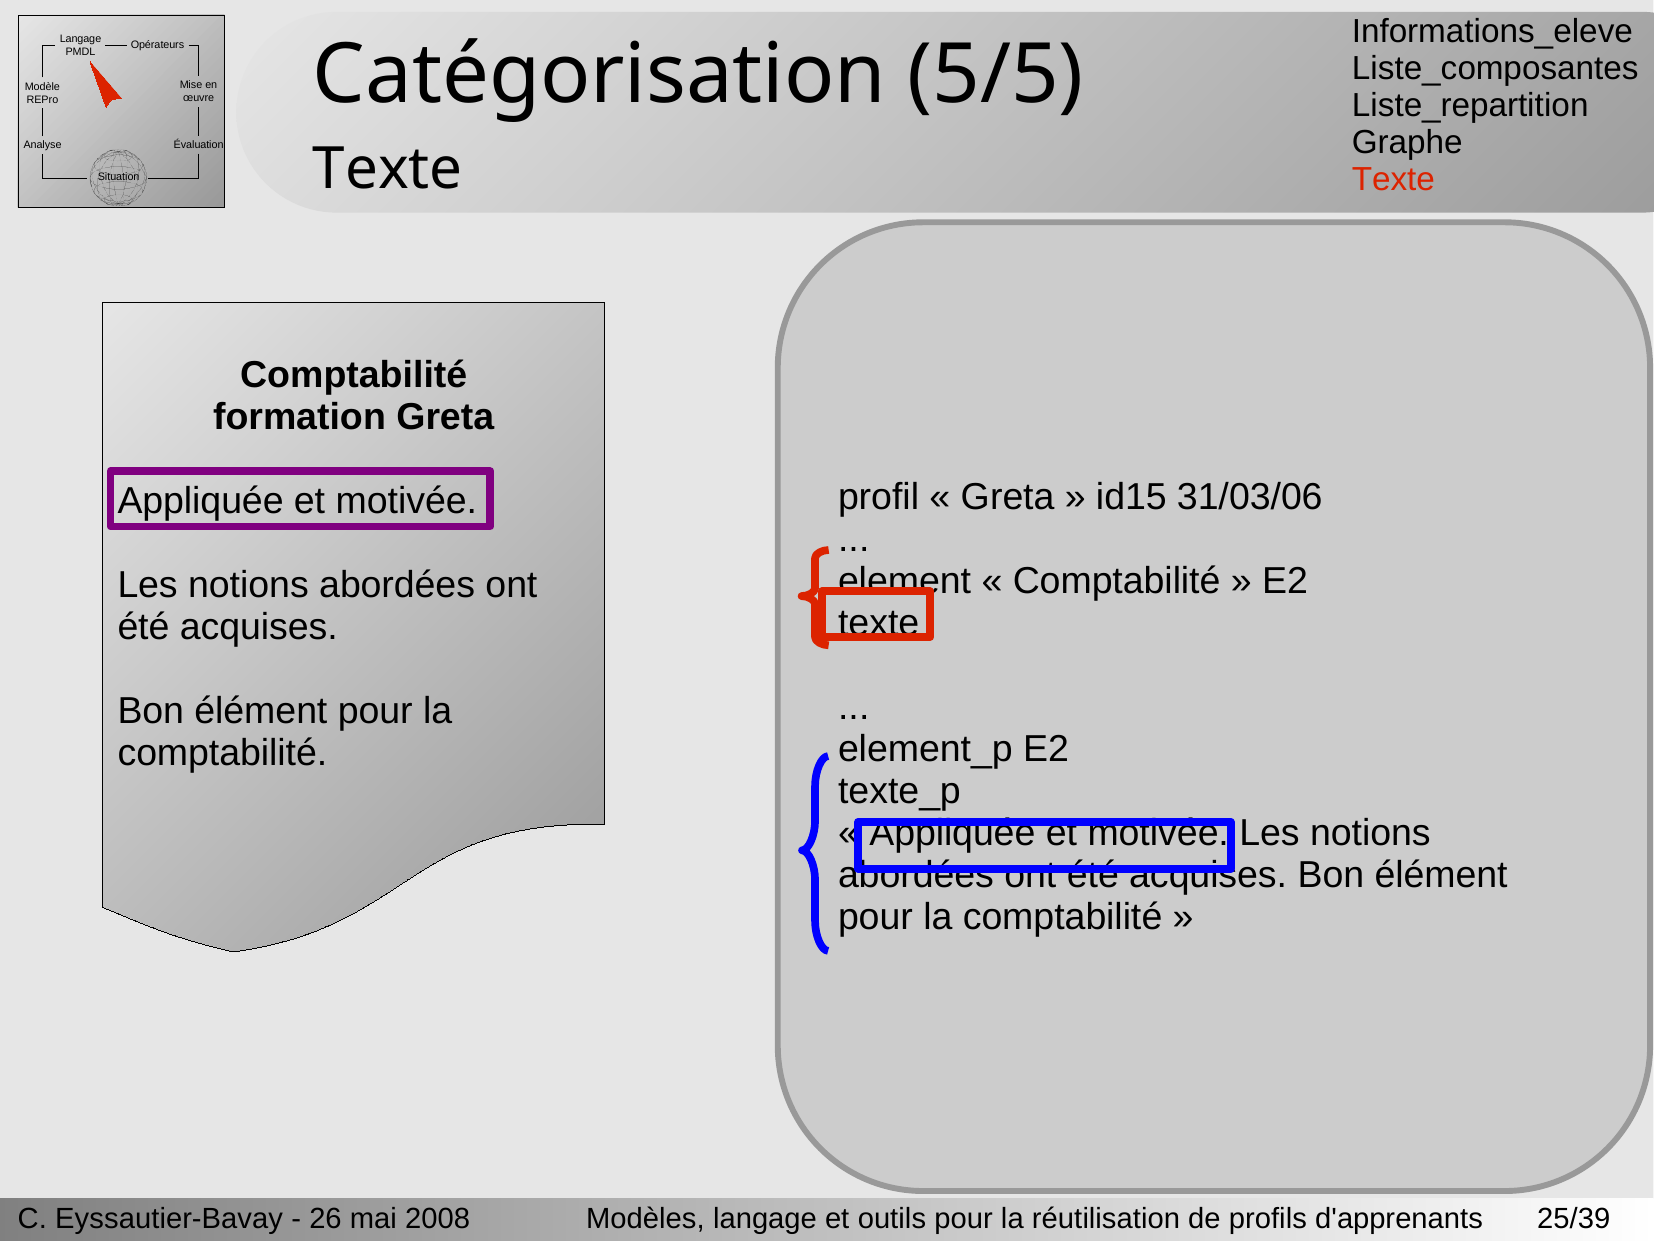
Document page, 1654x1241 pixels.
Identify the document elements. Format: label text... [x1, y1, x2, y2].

chart [12, 13, 228, 213]
title Catégorisation (5/5) Texte [312, 6, 1327, 214]
text_box profil « Greta » id15 31/03/06 ... element « Comptabilité » E2 texte ... element_p E2 texte_p « Appliquée et motivée. Les notions abordées ont été acquises. Bon élément pour la comptabilité » [777, 222, 1651, 1192]
text_box Comptabilité formation Greta Appliquée et motivée. Les notions abordées ont été acquises. Bon élément pour la comptabilité. [102, 302, 605, 952]
text_box Informations_eleve Liste_composantes Liste_repartition Graphe Texte [1327, 5, 1654, 227]
text_box [90, 61, 122, 108]
